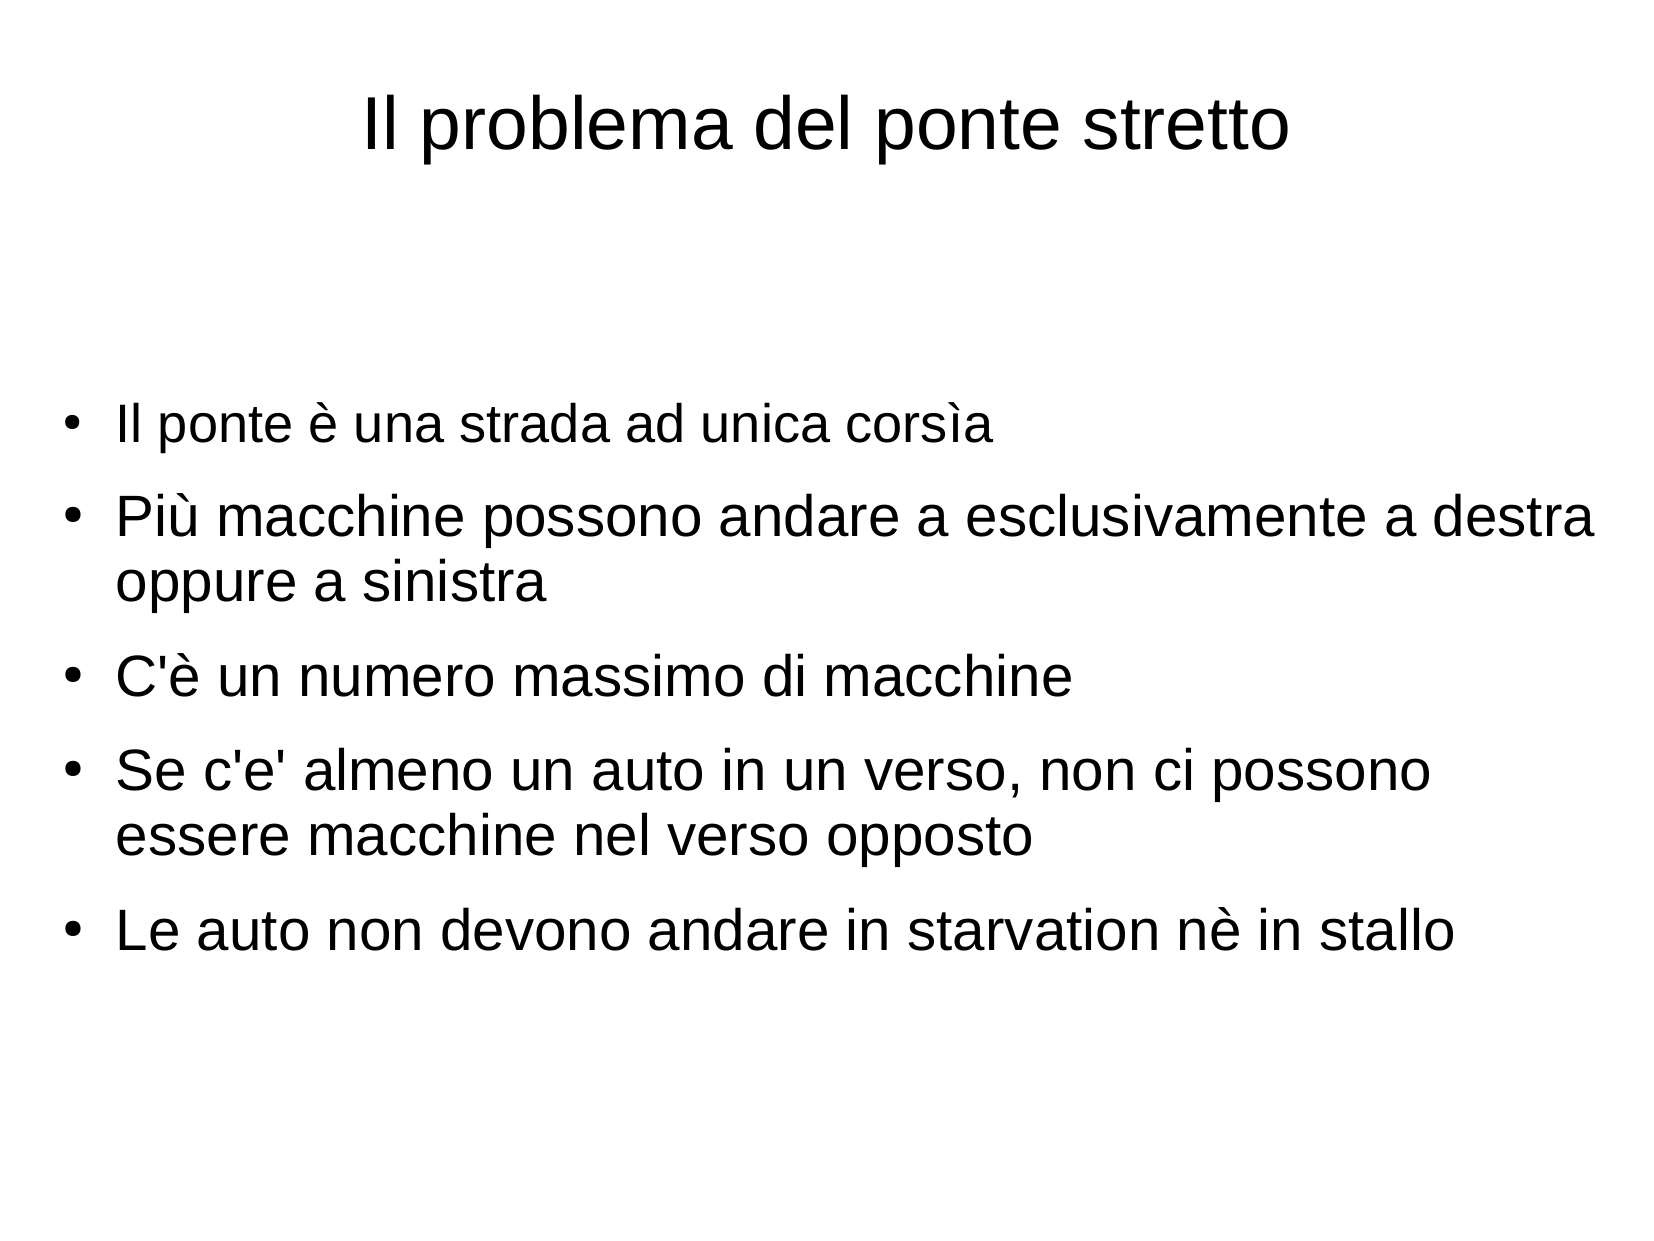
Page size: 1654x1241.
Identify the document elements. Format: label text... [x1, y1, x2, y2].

title Il problema del ponte stretto [82, 19, 1571, 227]
list Il ponte è una strada ad unica corsìa Più macchine possono andare a esclusivamente a destra oppure a sinistra C'è un numero massimo di macchine Se c'e' almeno un auto in un verso, non ci possono essere macchine nel verso opposto Le auto non devono andare in starvation nè in stallo [45, 296, 1621, 1150]
